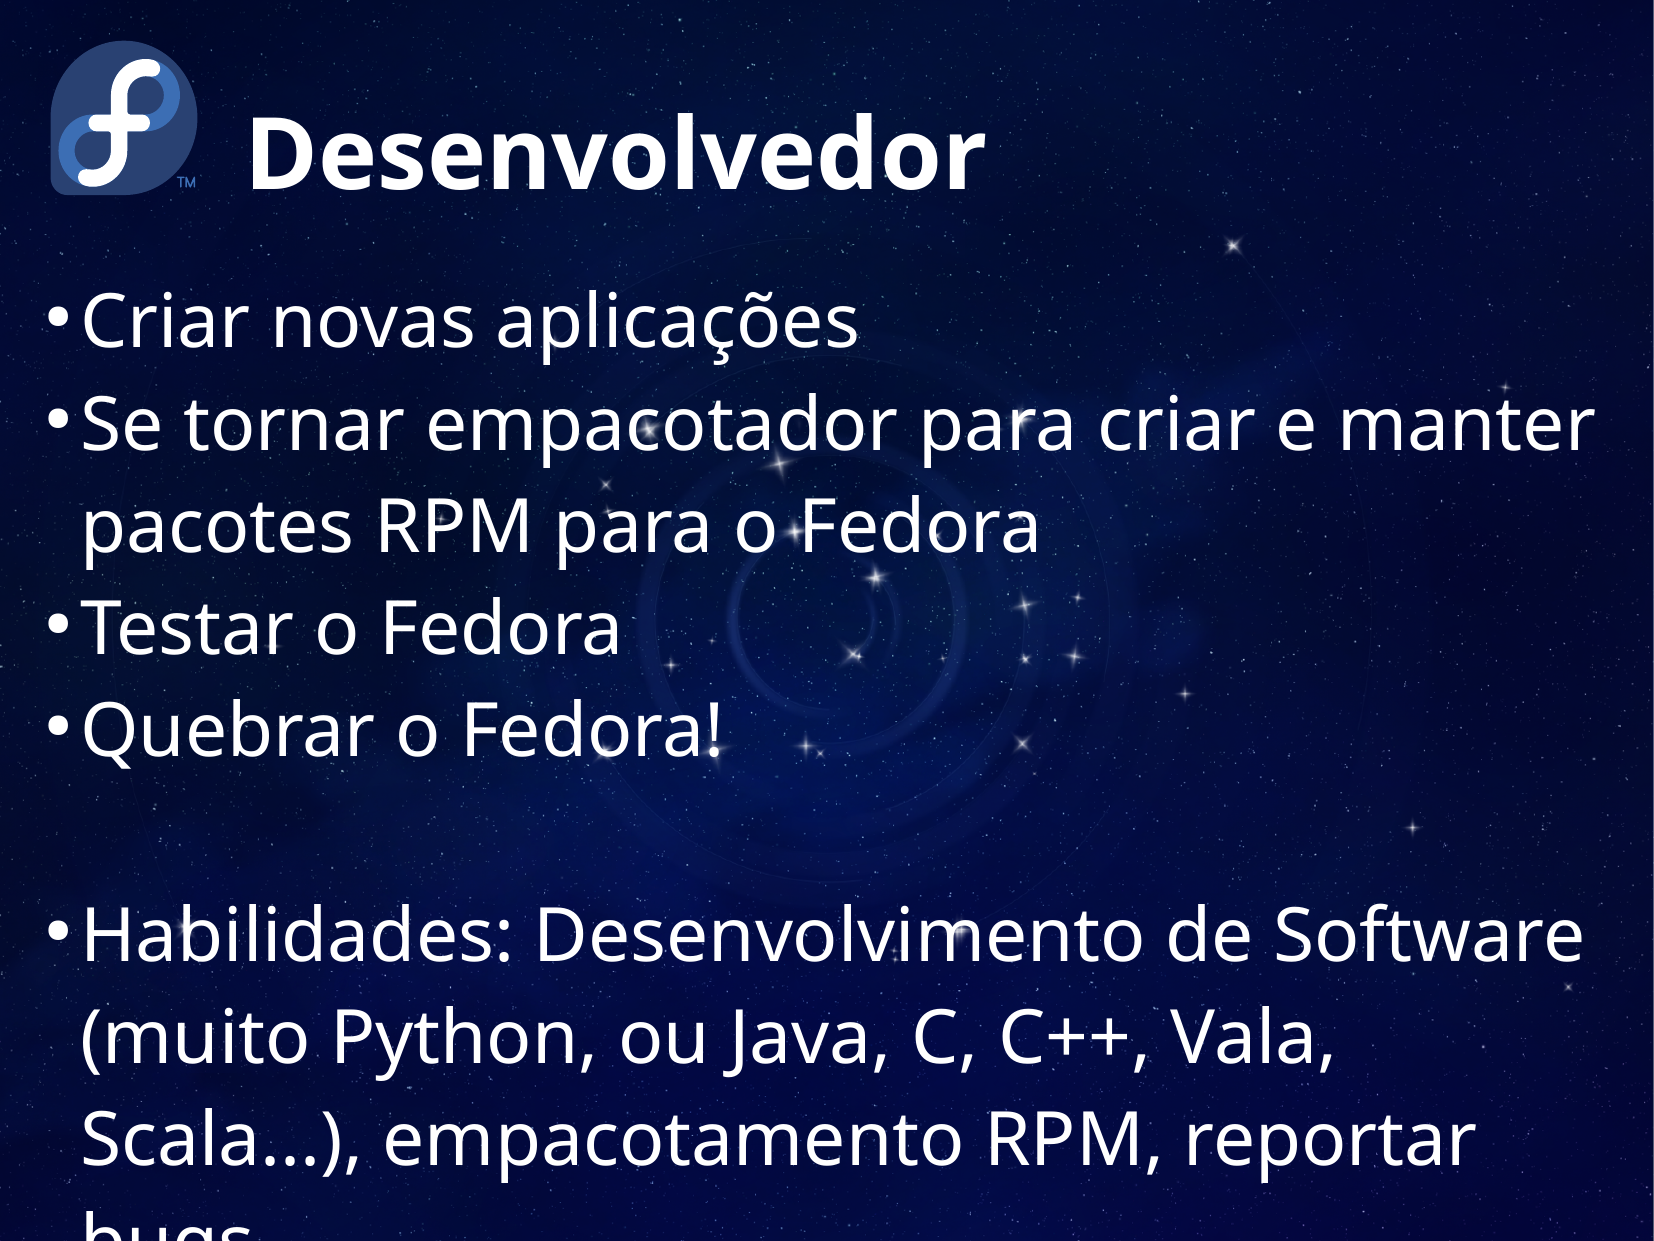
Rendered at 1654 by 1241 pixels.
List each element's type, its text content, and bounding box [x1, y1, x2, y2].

text_box Desenvolvedor [218, 82, 981, 215]
text_box [50, 40, 198, 196]
picture [0, 0, 1654, 1241]
text_box Criar novas aplicações Se tornar empacotador para criar e manter pacotes RPM para o Fedora Testar o Fedora Quebrar o Fedora! Habilidades: Desenvolvimento de Software (muito Python, ou Java, C, C++, Vala, Scala...), empacotamento RPM, reportar bugs [30, 260, 1621, 1241]
text_box [176, 176, 196, 188]
